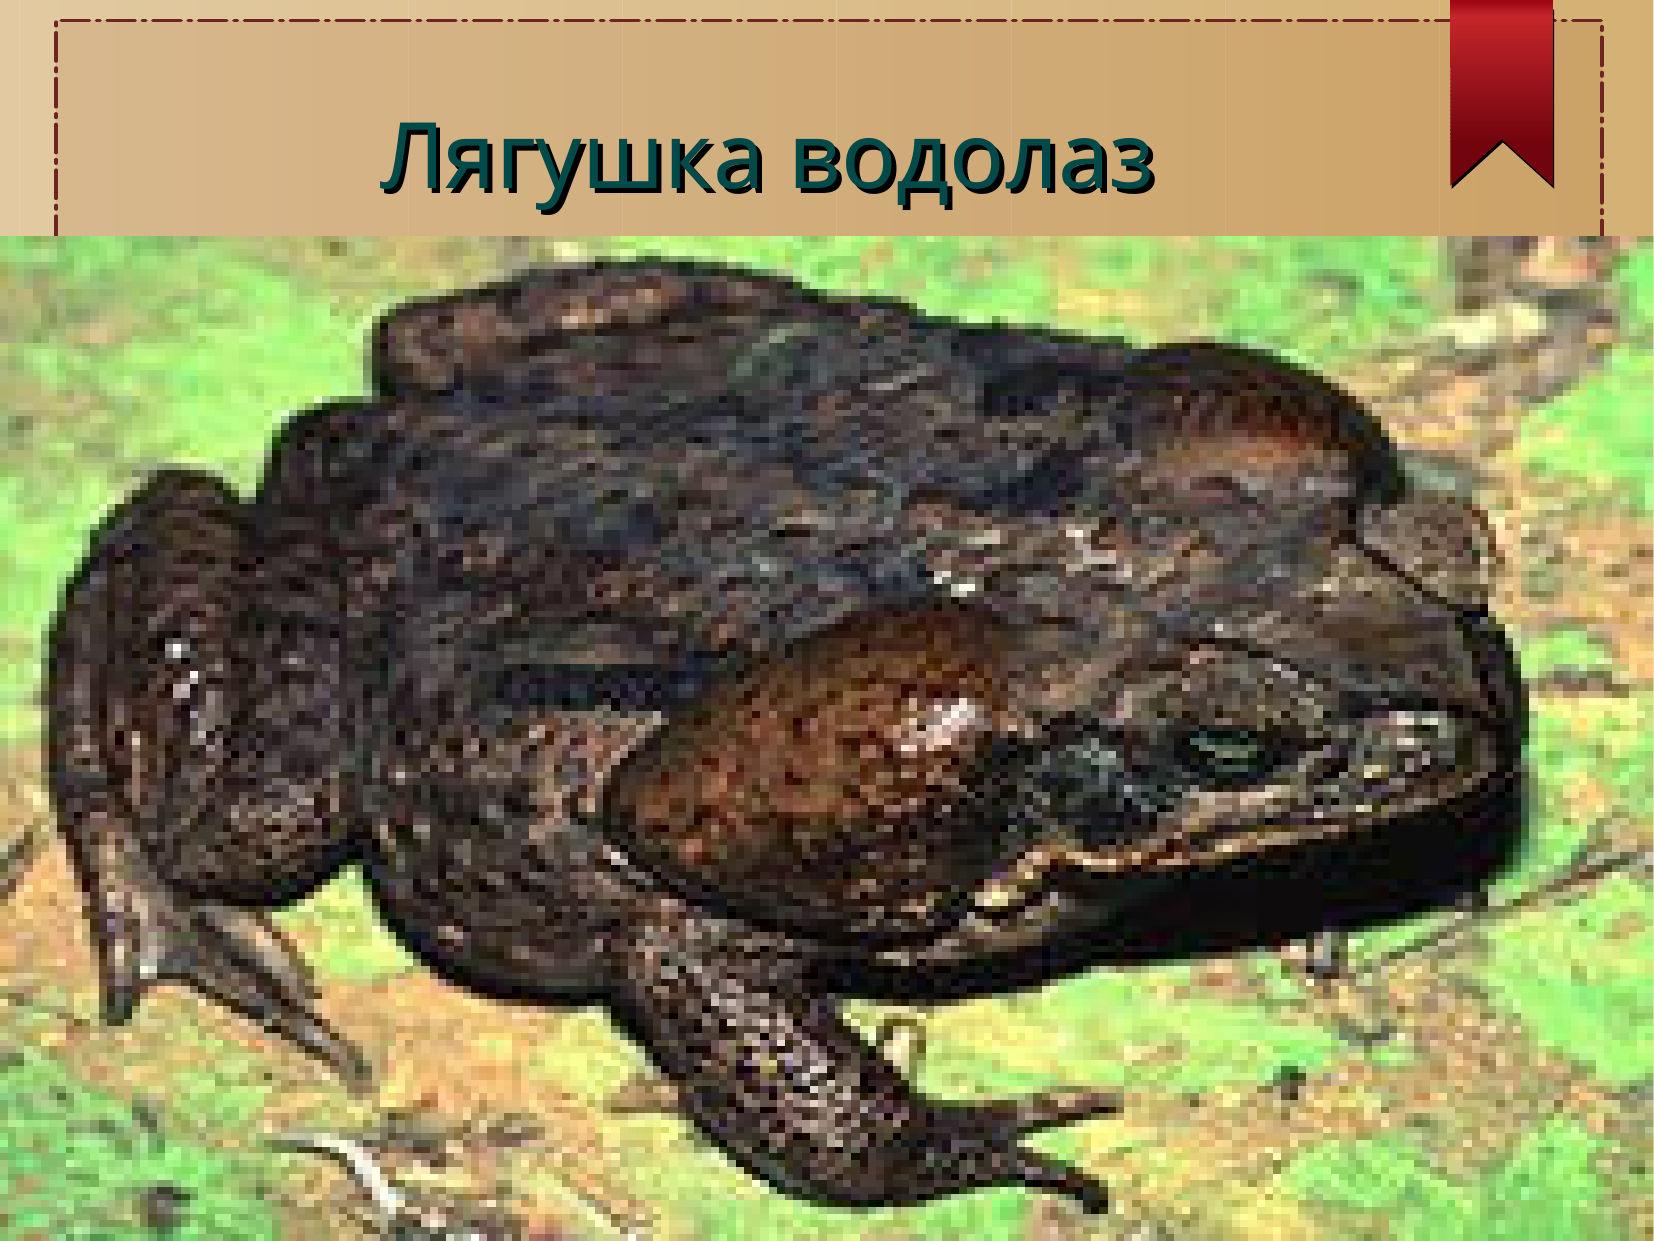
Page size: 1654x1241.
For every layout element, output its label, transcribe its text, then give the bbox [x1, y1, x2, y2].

picture [0, 236, 1654, 1241]
title Лягушка водолаз [82, 49, 1453, 236]
